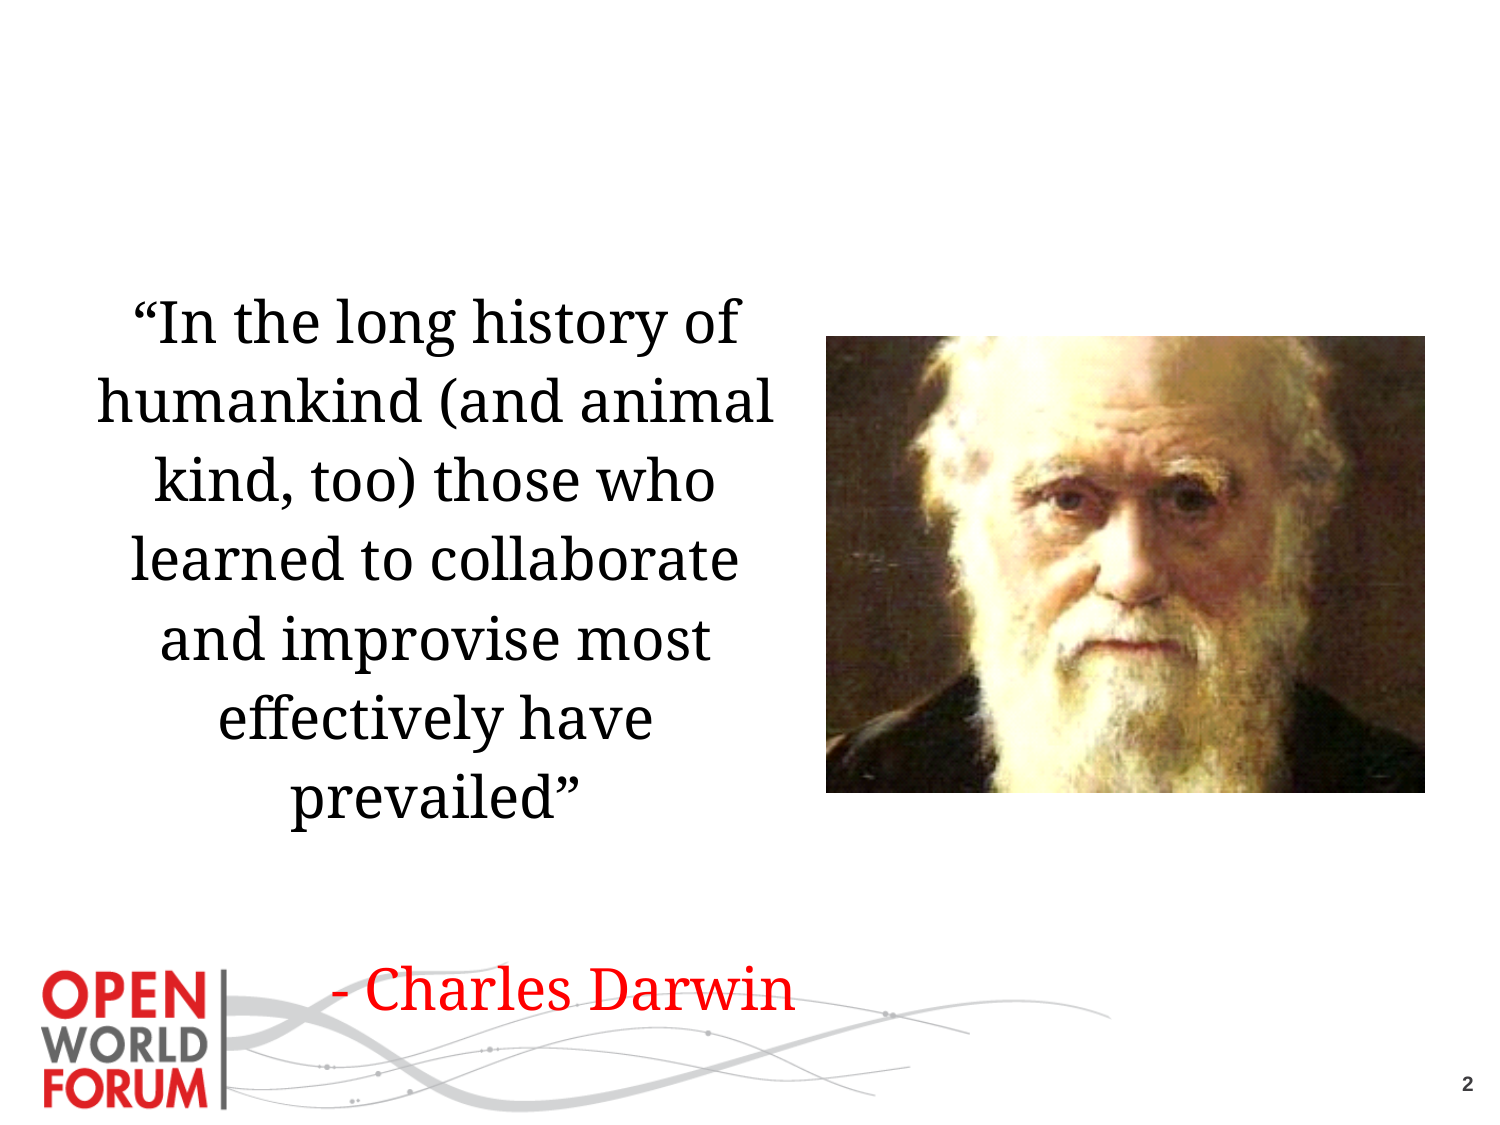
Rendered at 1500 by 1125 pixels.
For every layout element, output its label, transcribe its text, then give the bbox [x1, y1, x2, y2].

list “In the long history of humankind (and animal kind, too) those who learned to collaborate and improvise most effectively have prevailed” - Charles Darwin [75, 280, 798, 1024]
picture [826, 336, 1425, 793]
picture [41, 957, 1112, 1119]
